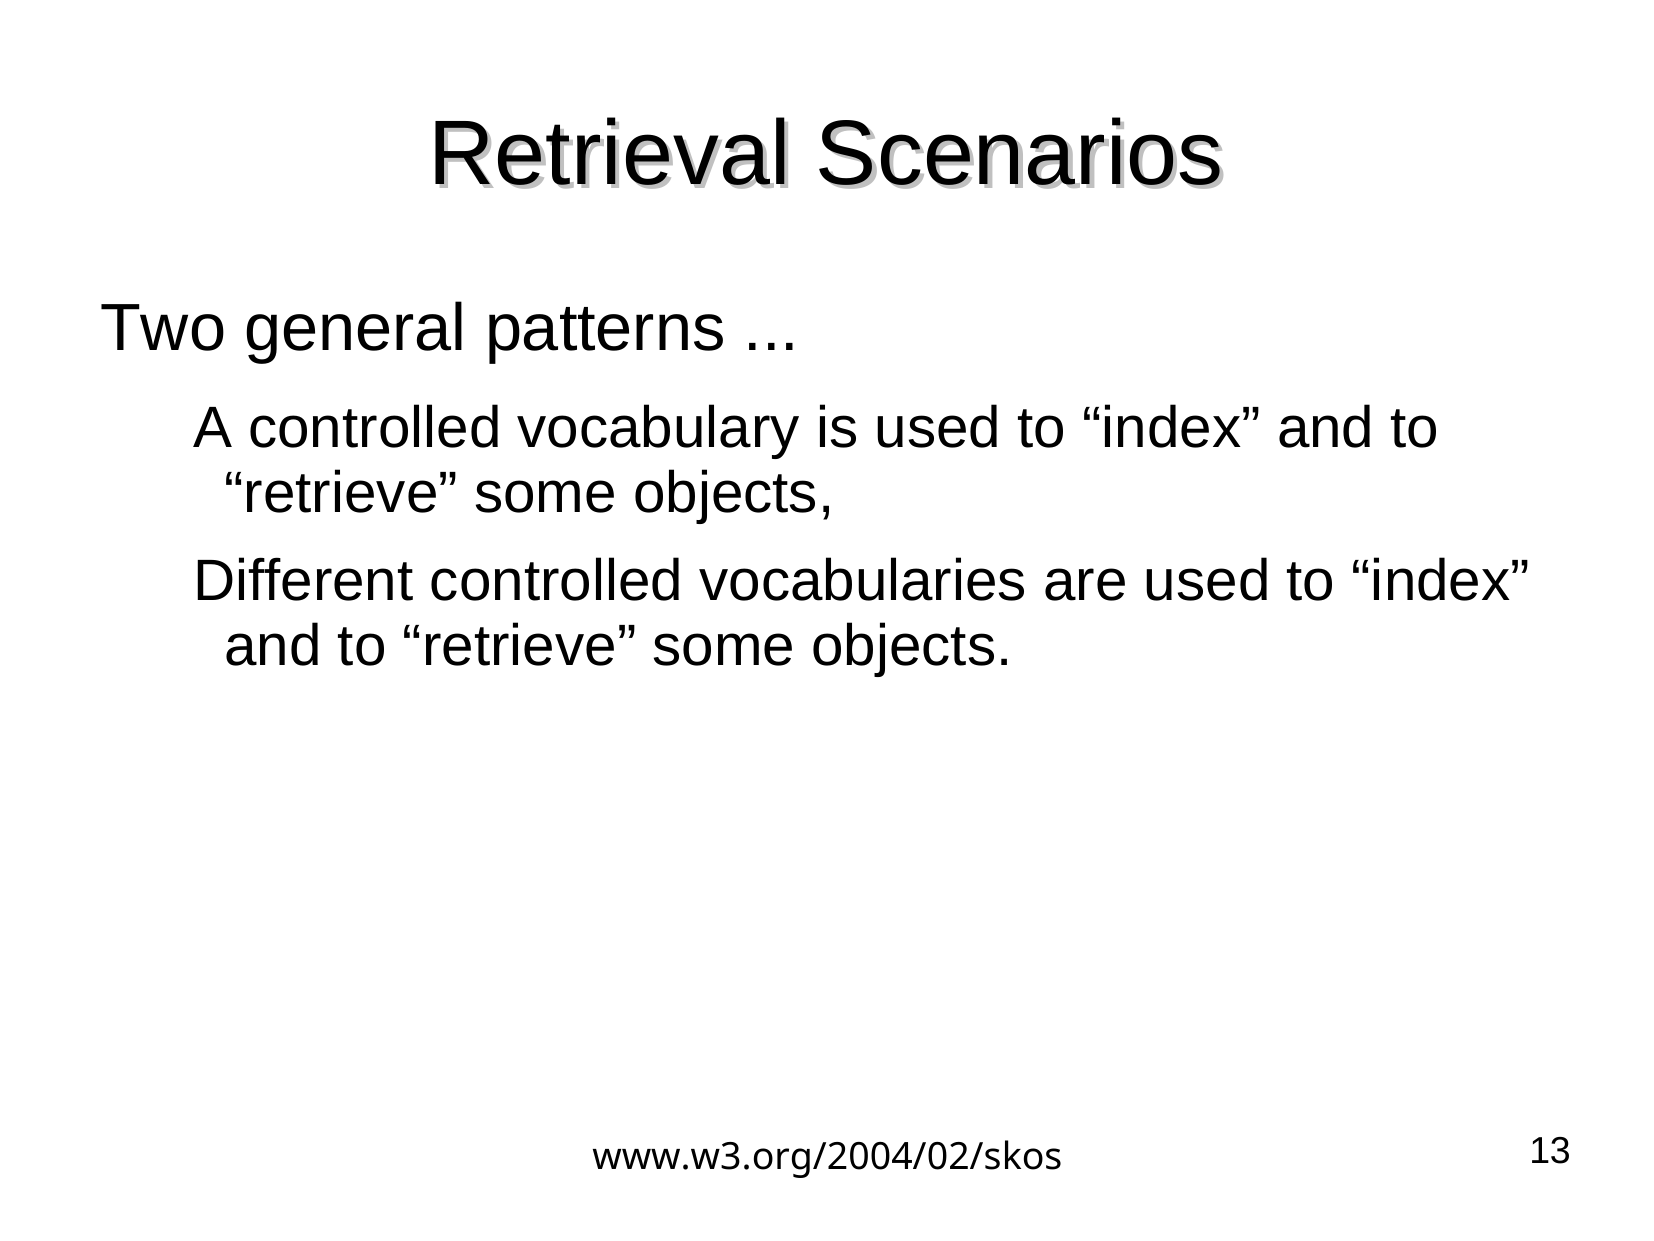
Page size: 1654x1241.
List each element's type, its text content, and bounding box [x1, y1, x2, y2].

title Retrieval Scenarios [82, 49, 1571, 257]
list Two general patterns ... A controlled vocabulary is used to “index” and to “retrieve” some objects, Different controlled vocabularies are used to “index” and to “retrieve” some objects. [82, 290, 1571, 1109]
